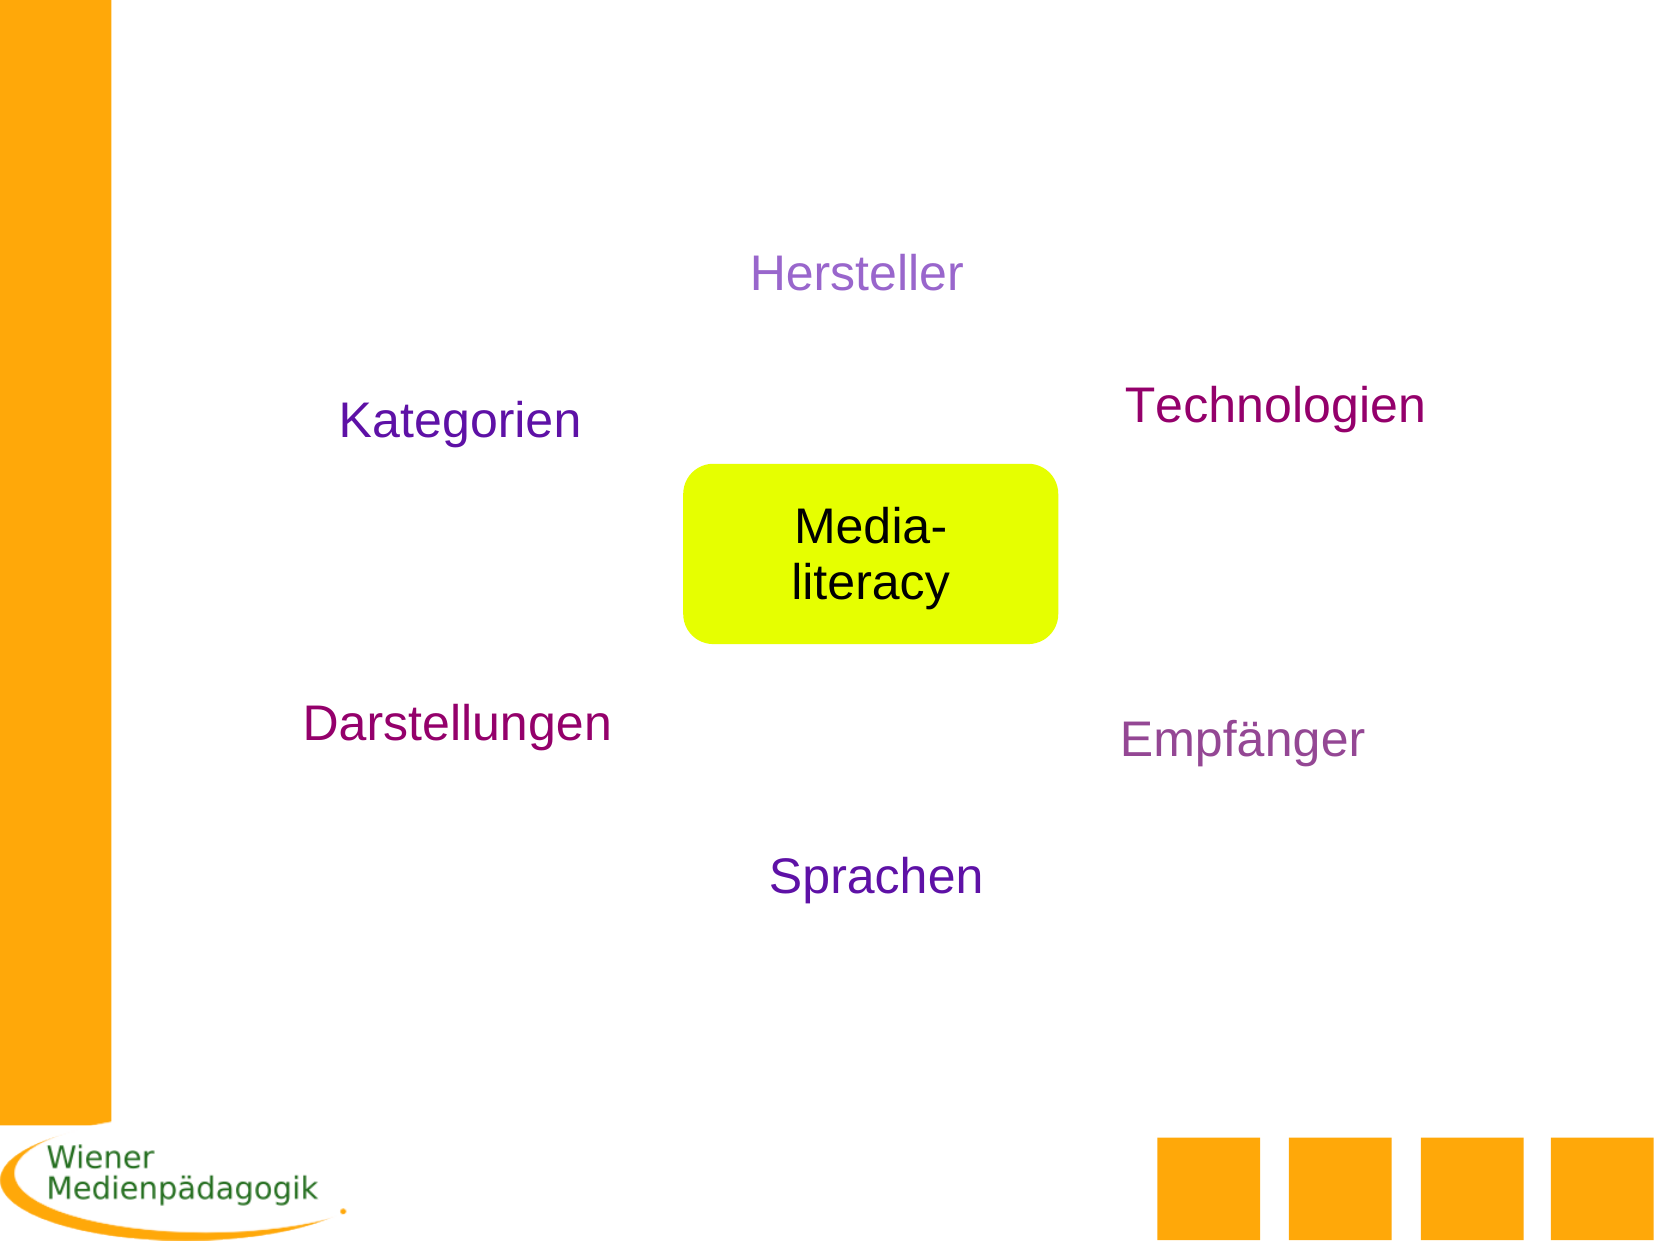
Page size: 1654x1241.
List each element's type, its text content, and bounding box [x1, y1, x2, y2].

picture [0, 1114, 398, 1241]
text_box Empfänger [1119, 711, 1365, 774]
text_box Darstellungen [302, 694, 612, 757]
text_box Kategorien [338, 391, 581, 454]
text_box Technologien [1124, 377, 1426, 496]
text_box Hersteller [749, 245, 964, 332]
text_box Sprachen [769, 848, 984, 933]
text_box Media- literacy [683, 463, 1059, 645]
